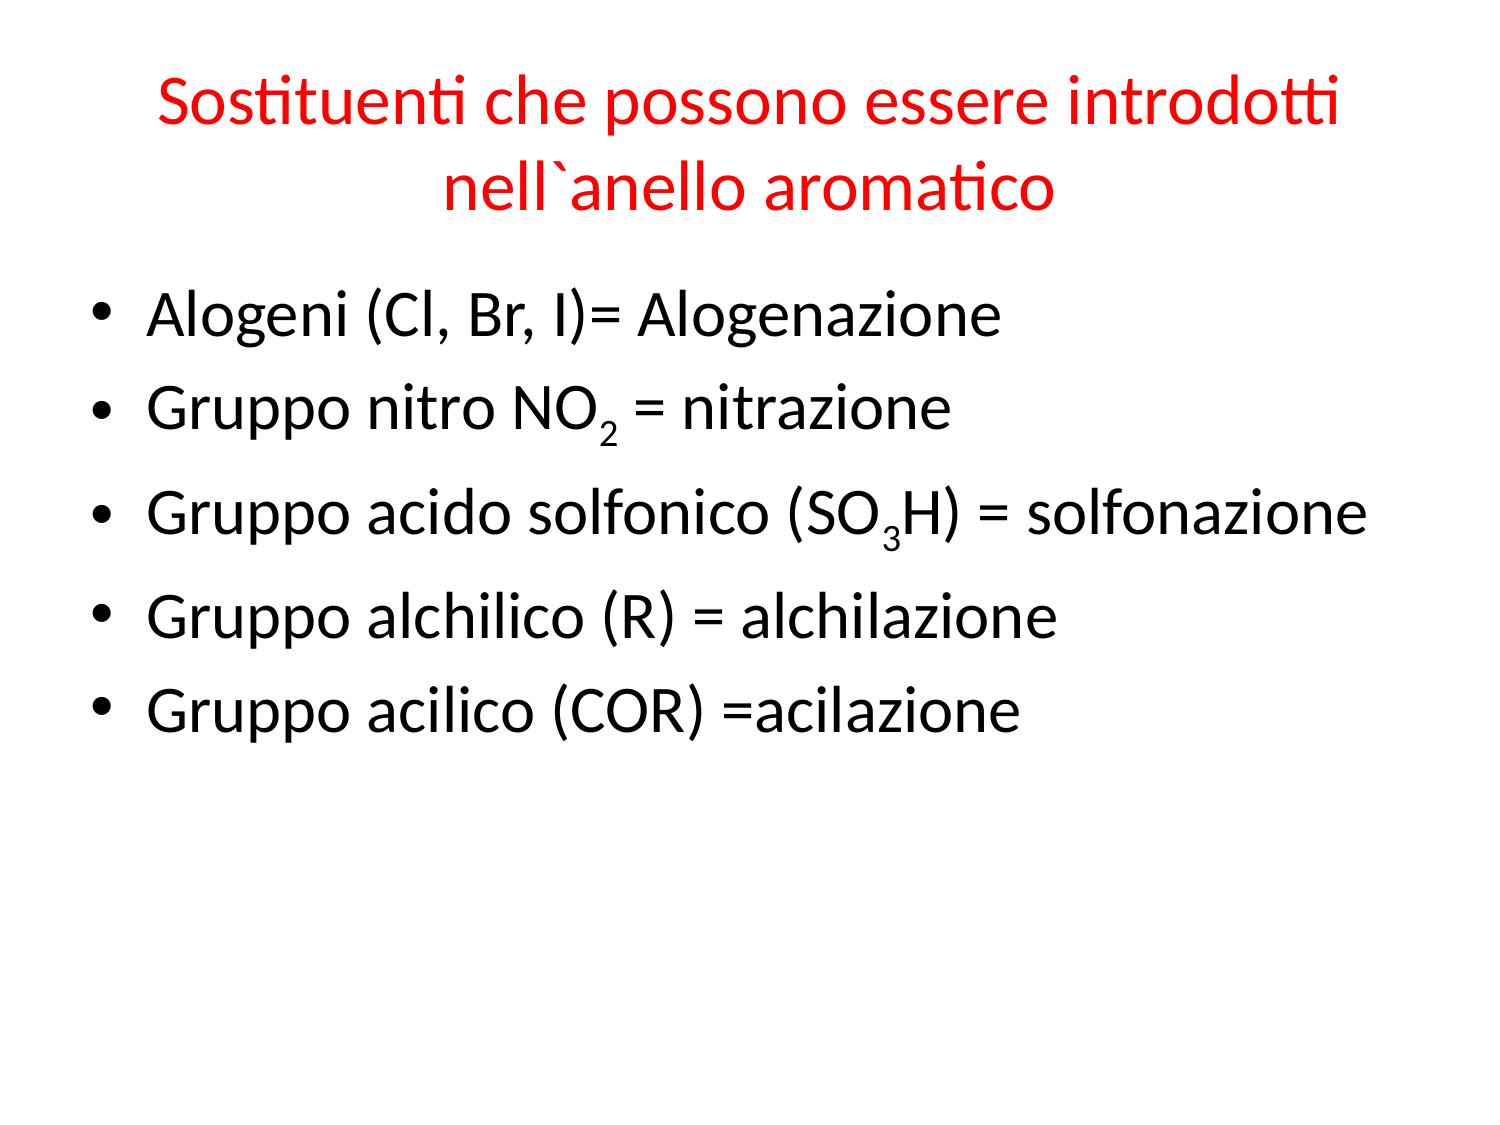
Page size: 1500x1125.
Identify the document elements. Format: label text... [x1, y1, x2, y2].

title Sostituenti che possono essere introdotti nell`anello aromatico [75, 45, 1425, 233]
list Alogeni (Cl, Br, I)= Alogenazione Gruppo nitro NO2 = nitrazione Gruppo acido solfonico (SO3H) = solfonazione Gruppo alchilico (R) = alchilazione Gruppo acilico (COR) =acilazione [75, 262, 1425, 1005]
